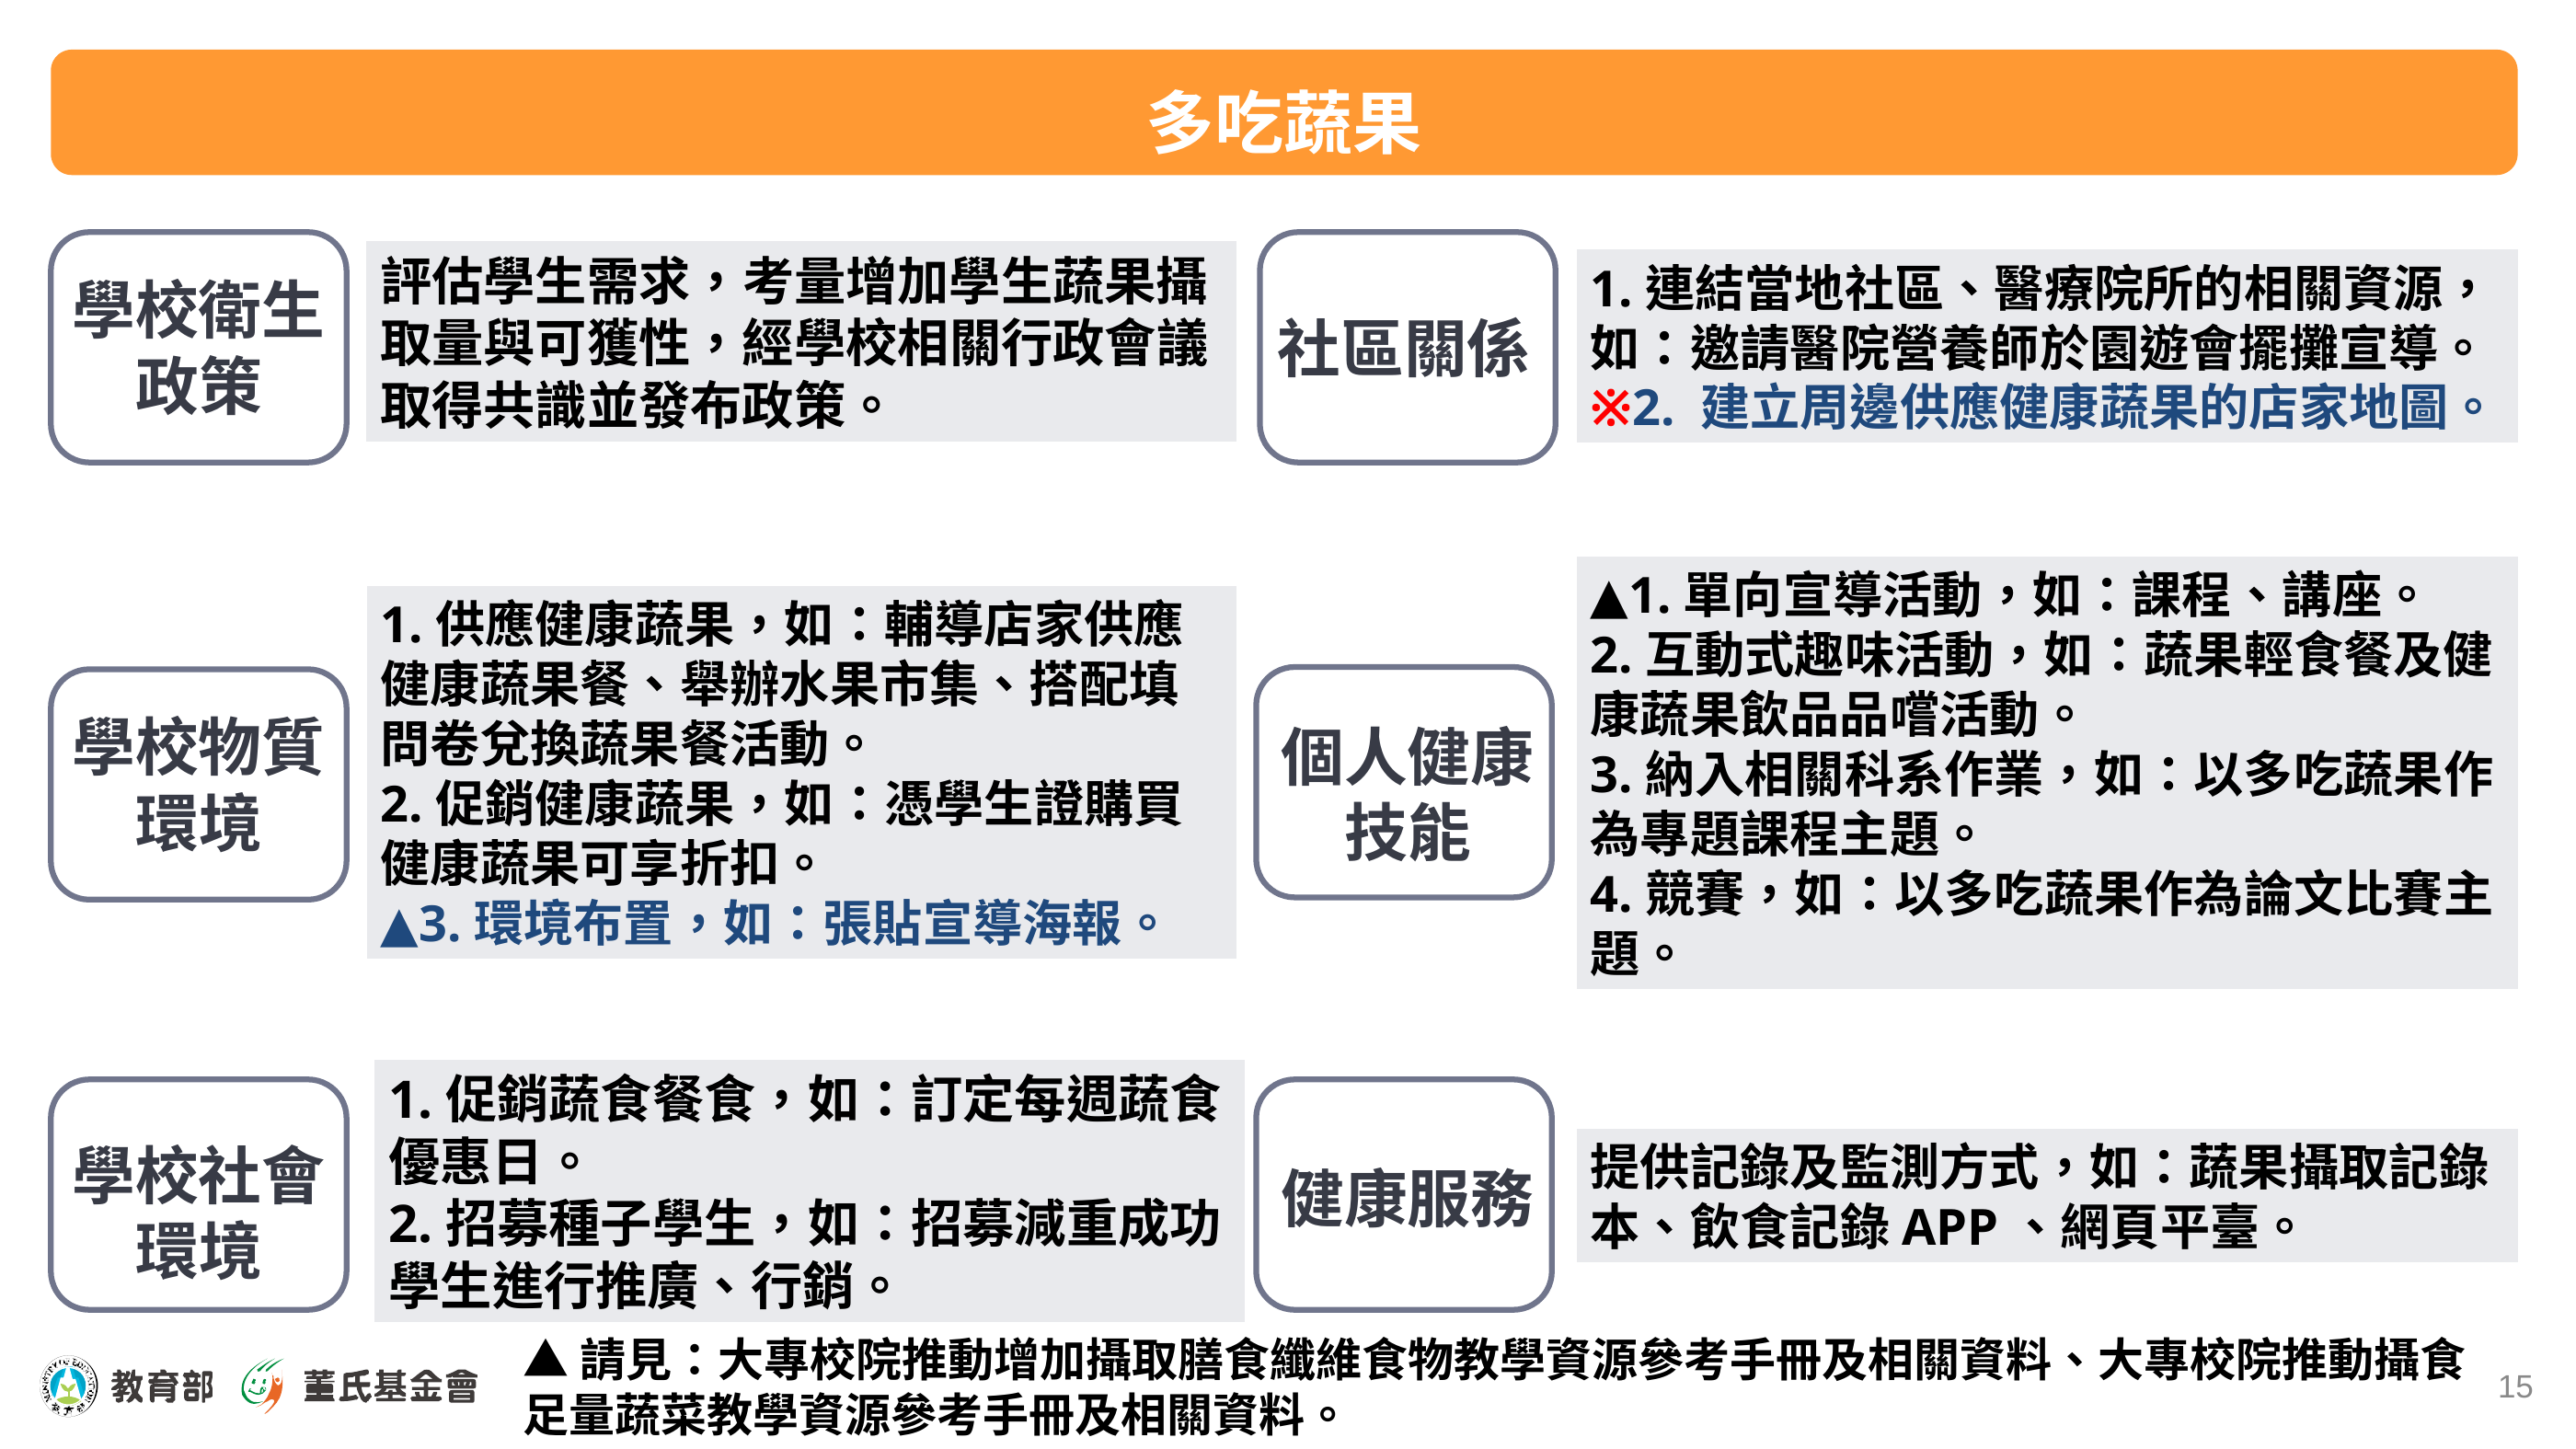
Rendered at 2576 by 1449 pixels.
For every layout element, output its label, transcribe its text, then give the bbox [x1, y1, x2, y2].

text_box 評估學生需求，考量增加學生蔬果攝取量與可獲性，經學校相關行政會議取得共識並發布政策。 [366, 241, 1236, 442]
text_box 15 [2484, 1350, 2555, 1420]
text_box 社區關係 [1256, 302, 1552, 392]
text_box 個人健康技能 [1259, 710, 1556, 876]
text_box 學校物質環境 [51, 701, 347, 867]
text_box 多吃蔬果 [51, 49, 2518, 176]
text_box 學校社會環境 [51, 1129, 347, 1294]
text_box ▲1.單向宣導活動，如：課程、講座。 2.互動式趣味活動，如：蔬果輕食餐及健康蔬果飲品品嚐活動。 3.納入相關科系作業，如：以多吃蔬果作為專題課程主題。 4.競賽，如：以多吃蔬果作為論文比賽主題。 [1577, 557, 2518, 989]
text_box ▲請見：大專校院推動增加攝取膳食纖維食物教學資源參考手冊及相關資料、大專校院推動攝食足量蔬菜教學資源參考手冊及相關資料。 [509, 1324, 2484, 1448]
text_box 健康服務 [1259, 1153, 1556, 1242]
text_box 1.連結當地社區、醫療院所的相關資源，如：邀請醫院營養師於園遊會擺攤宣導。 ※2. 建立周邊供應健康蔬果的店家地圖。 [1577, 249, 2518, 443]
text_box 1.促銷蔬食餐食，如：訂定每週蔬食優惠日。 2.招募種子學生，如：招募減重成功學生進行推廣、行銷。 [374, 1060, 1245, 1322]
text_box 學校衛生政策 [51, 264, 347, 430]
text_box 提供記錄及監測方式，如：蔬果攝取記錄本、飲食記錄APP、網頁平臺。 [1577, 1129, 2518, 1262]
text_box 1.供應健康蔬果，如：輔導店家供應健康蔬果餐、舉辦水果市集、搭配填問卷兌換蔬果餐活動。 2.促銷健康蔬果，如：憑學生證購買健康蔬果可享折扣。 ▲3.環境布置，如：張貼宣導海報。 [367, 586, 1236, 959]
